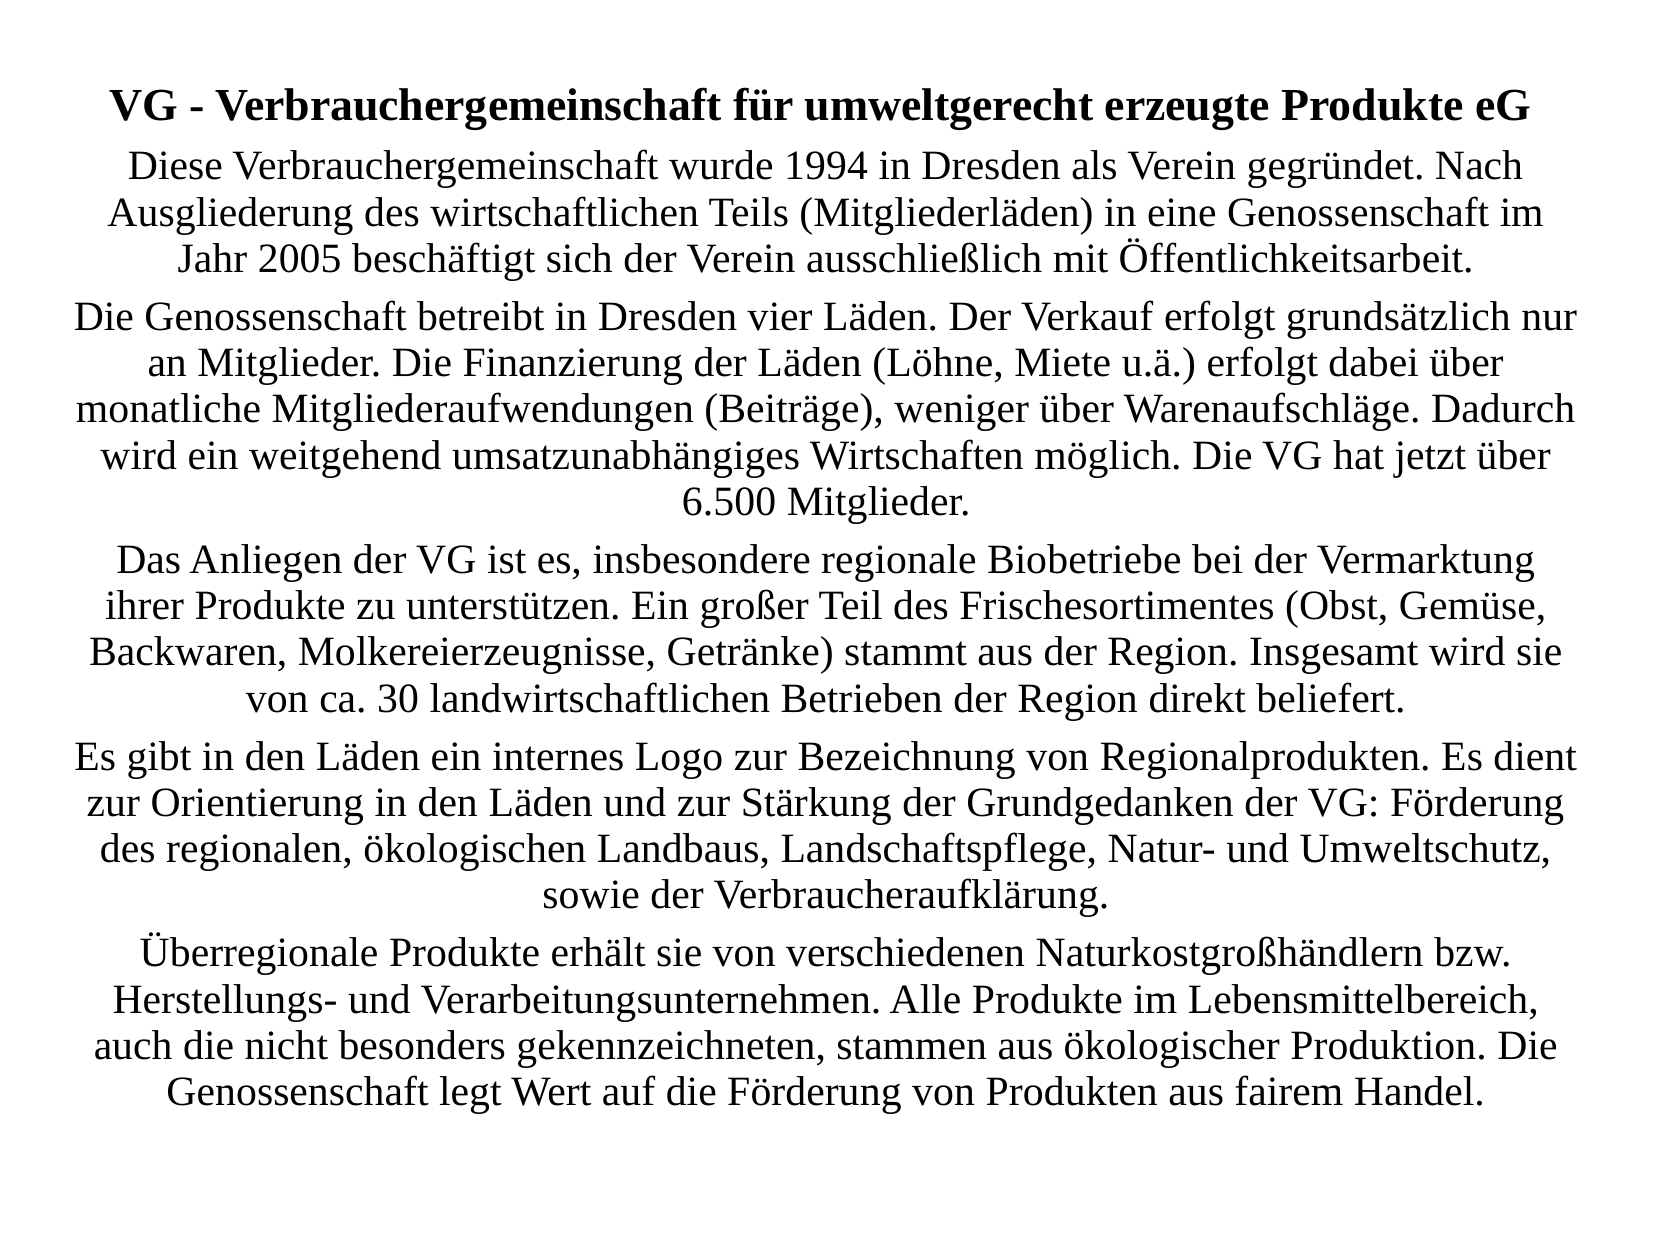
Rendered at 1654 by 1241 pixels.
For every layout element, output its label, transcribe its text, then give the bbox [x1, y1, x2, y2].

text_box VG - Verbrauchergemeinschaft für umweltgerecht erzeugte Produkte eG Diese Verbrauchergemeinschaft wurde 1994 in Dresden als Verein gegründet. Nach Ausgliederung des wirtschaftlichen Teils (Mitgliederläden) in eine Genossenschaft im Jahr 2005 beschäftigt sich der Verein ausschließlich mit Öffentlichkeitsarbeit. Die Genossenschaft betreibt in Dresden vier Läden. Der Verkauf erfolgt grundsätzlich nur an Mitglieder. Die Finanzierung der Läden (Löhne, Miete u.ä.) erfolgt dabei über monatliche Mitgliederaufwendungen (Beiträge), weniger über Warenaufschläge. Dadurch wird ein weitgehend umsatzunabhängiges Wirtschaften möglich. Die VG hat jetzt über 6.500 Mitglieder. Das Anliegen der VG ist es, insbesondere regionale Biobetriebe bei der Vermarktung ihrer Produkte zu unterstützen. Ein großer Teil des Frischesortimentes (Obst, Gemüse, Backwaren, Molkereierzeugnisse, Getränke) stammt aus der Region. Insgesamt wird sie von ca. 30 landwirtschaftlichen Betrieben der Region direkt beliefert. Es gibt in den Läden ein internes Logo zur Bezeichnung von Regionalprodukten. Es dient zur Orientierung in den Läden und zur Stärkung der Grundgedanken der VG: Förderung des regionalen, ökologischen Landbaus, Landschaftspflege, Natur- und Umweltschutz, sowie der Verbraucheraufklärung. Überregionale Produkte erhält sie von verschiedenen Naturkostgroßhändlern bzw. Herstellungs- und Verarbeitungsunternehmen. Alle Produkte im Lebensmittelbereich, auch die nicht besonders gekennzeichneten, stammen aus ökologischer Produktion. Die Genossenschaft legt Wert auf die Förderung von Produkten aus fairem Handel. [59, 72, 1595, 1123]
